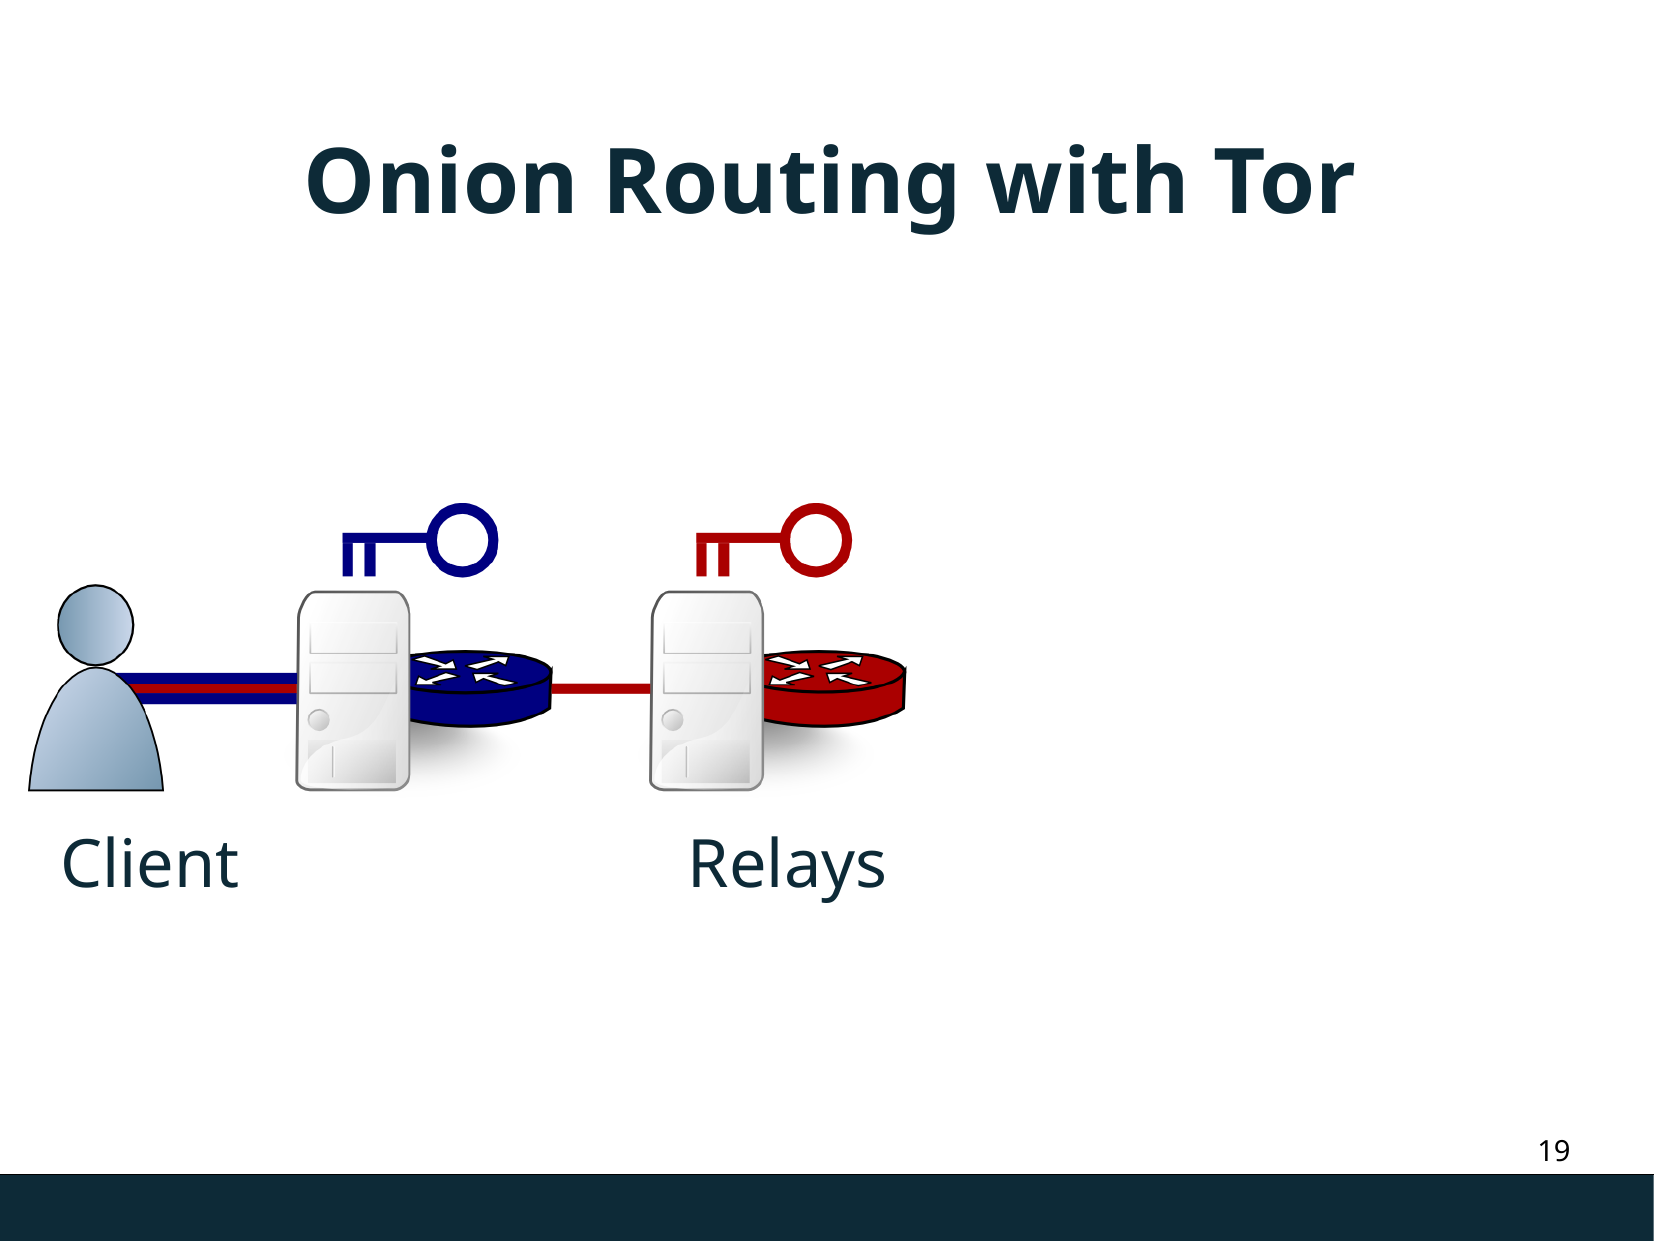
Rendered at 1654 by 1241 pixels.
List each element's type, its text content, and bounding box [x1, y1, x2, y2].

text_box Client [45, 809, 271, 901]
text_box Relays [672, 809, 931, 901]
picture [28, 503, 1612, 805]
title Onion Routing with Tor [86, 74, 1575, 282]
